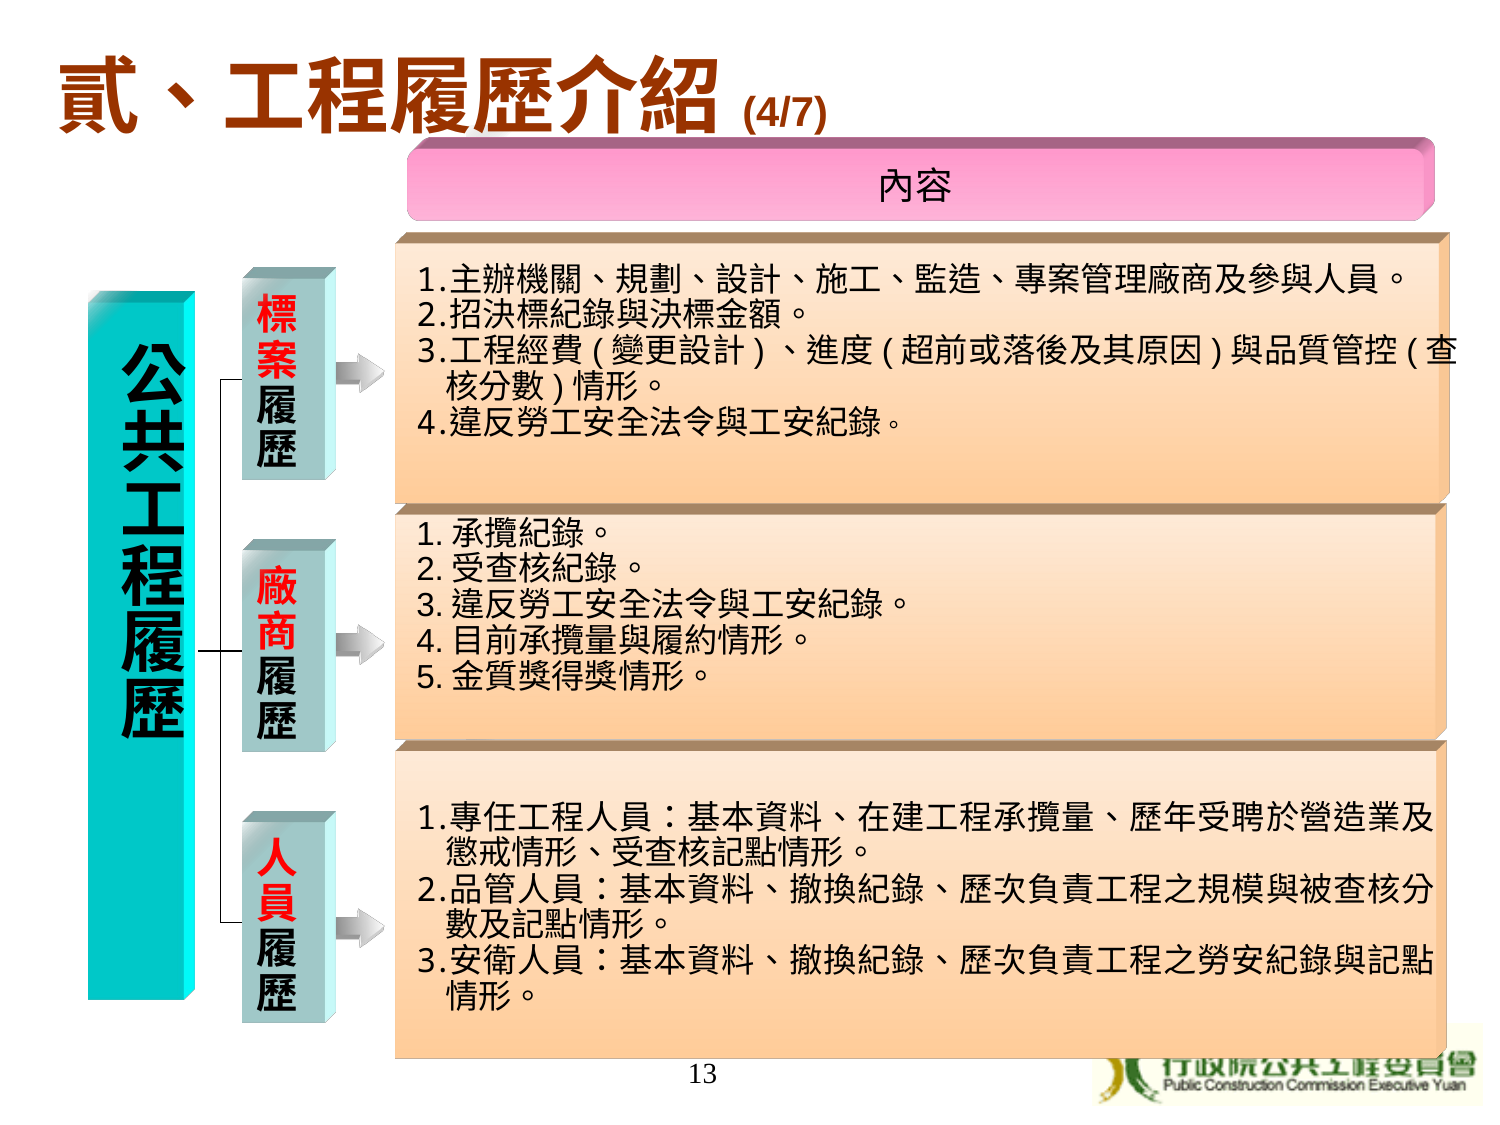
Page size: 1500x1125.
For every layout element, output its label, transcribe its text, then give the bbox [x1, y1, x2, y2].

text_box [242, 267, 383, 479]
text_box 1.承攬紀錄。 2.受查核紀錄。 3.違反勞工安全法令與工安紀錄。 4.目前承攬量與履約情形。 5.金質獎得獎情形。 [416, 516, 1415, 696]
text_box 專任工程人員：基本資料、在建工程承攬量、歷年受聘於營造業及懲戒情形、受查核記點情形。 品管人員：基本資料、撤換紀錄、歷次負責工程之規模與被查核分數及記點情形。 安衛人員：基本資料、撤換紀錄、歷次負責工程之勞安紀錄與記點情形。 [416, 800, 1436, 1016]
text_box [395, 232, 1449, 1058]
text_box 內容 [1424, 157, 1434, 208]
text_box 廠商 履歷 [253, 563, 316, 748]
text_box [88, 290, 194, 999]
text_box 公共工程履歷 [89, 326, 199, 977]
text_box <編號> [643, 1046, 762, 1098]
text_box 主辦機關、規劃、設計、施工、監造、專案管理廠商及參與人員。 招決標紀錄與決標金額。 工程經費(變更設計)、進度(超前或落後及其原因)與品質管控(查核分數)情形。 違反勞工安全法令與工安紀錄。 [416, 262, 1459, 442]
text_box 標案 履歷 [253, 291, 316, 477]
text_box 貳、工程履歷介紹(4/7) [41, 30, 1465, 157]
text_box [242, 539, 383, 751]
text_box 人員 履歷 [253, 834, 316, 1020]
picture [1092, 1023, 1483, 1106]
text_box [242, 811, 383, 1022]
